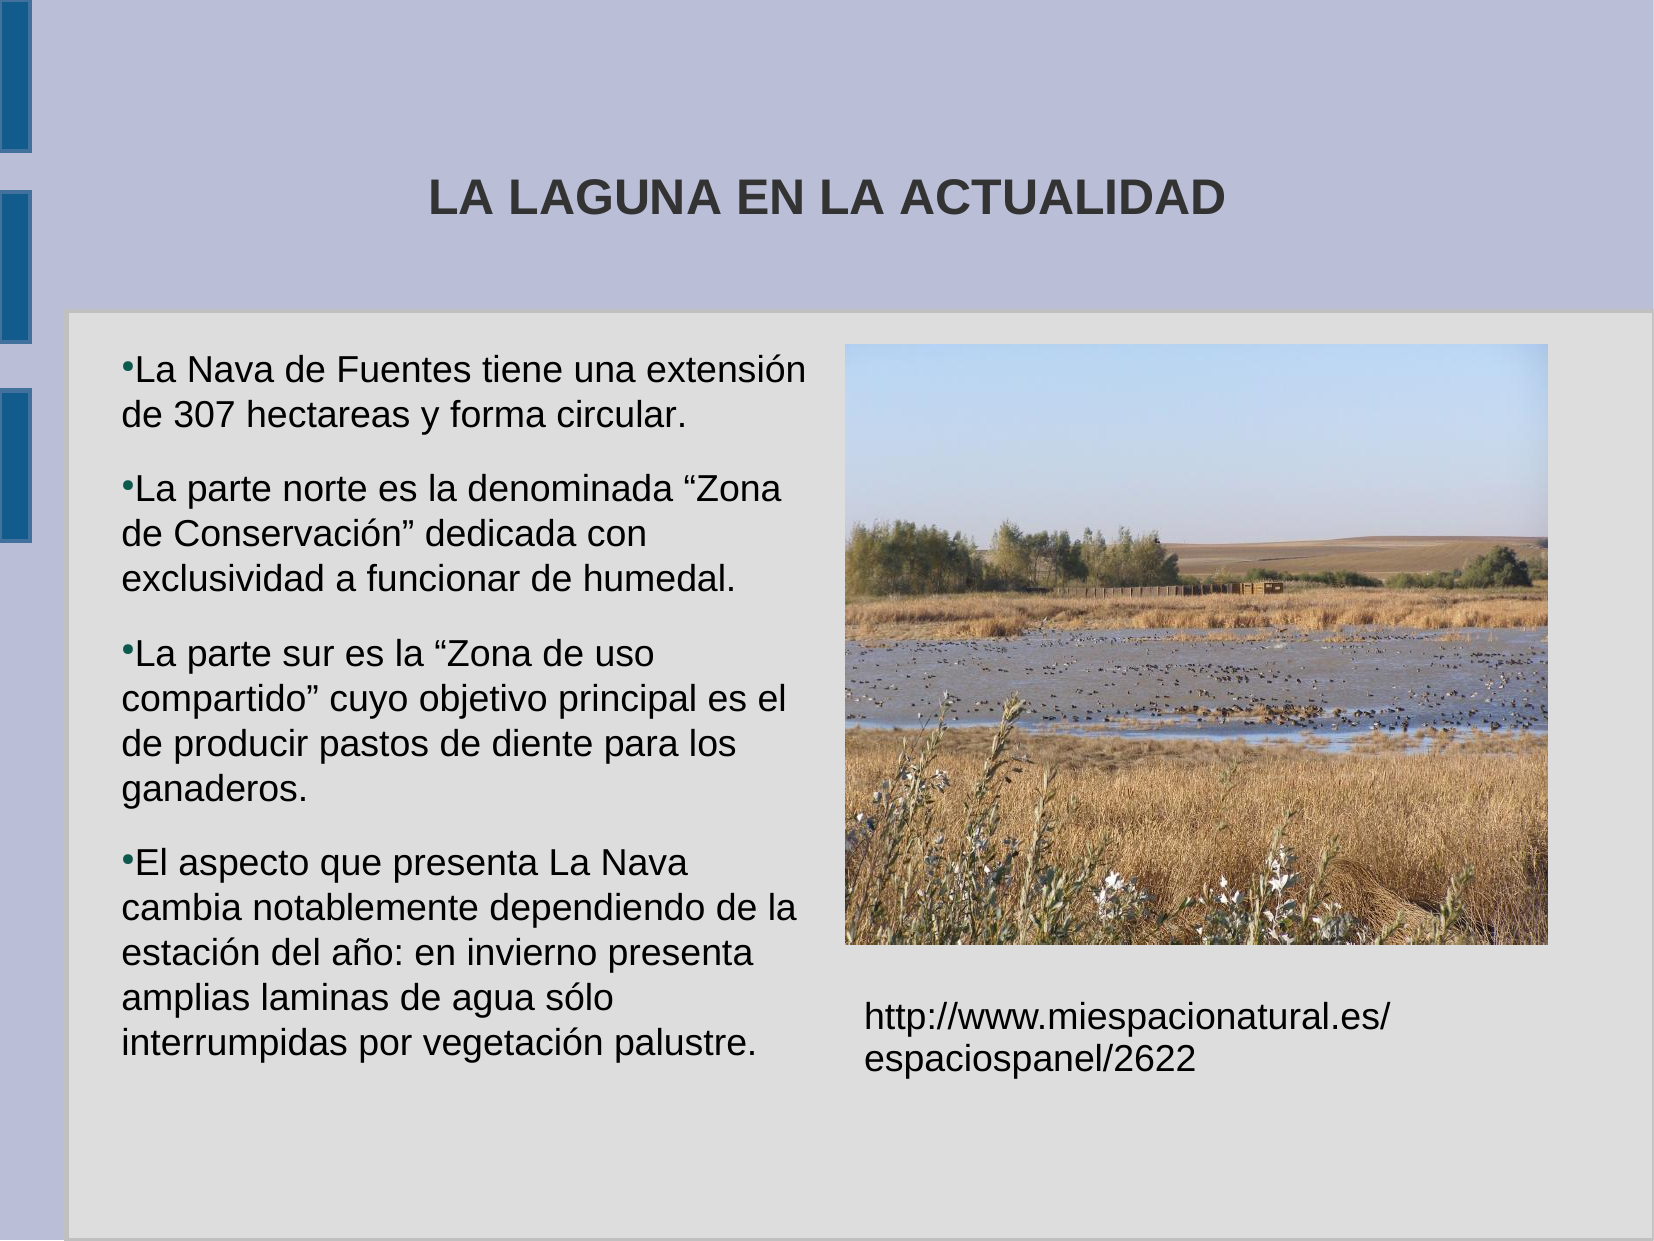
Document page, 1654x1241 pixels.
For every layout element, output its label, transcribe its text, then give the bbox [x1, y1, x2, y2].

list La Nava de Fuentes tiene una extensión de 307 hectareas y forma circular. La parte norte es la denominada “Zona de Conservación” dedicada con exclusividad a funcionar de humedal. La parte sur es la “Zona de uso compartido” cuyo objetivo principal es el de producir pastos de diente para los ganaderos. El aspecto que presenta La Nava cambia notablemente dependiendo de la estación del año: en invierno presenta amplias laminas de agua sólo interrumpidas por vegetación palustre. [121, 344, 811, 1148]
text_box http://www.miespacionatural.es/espaciospanel/2622 [849, 987, 1548, 1087]
title LA LAGUNA EN LA ACTUALIDAD [121, 91, 1534, 299]
picture [845, 344, 1548, 945]
